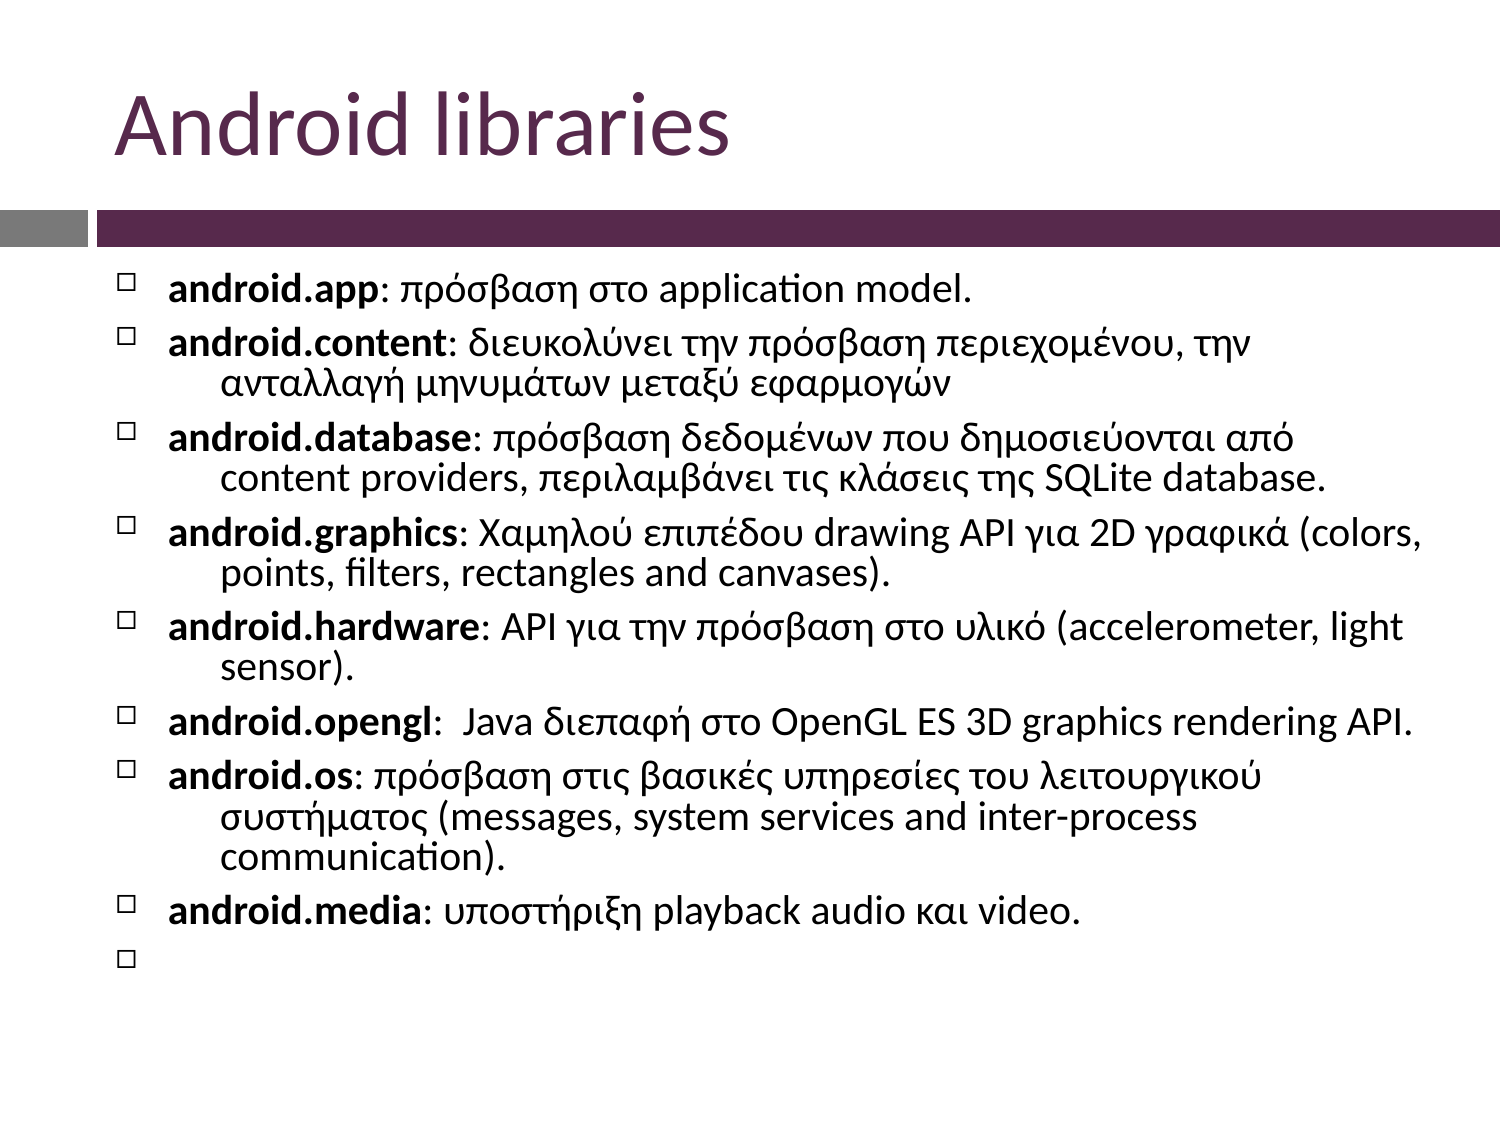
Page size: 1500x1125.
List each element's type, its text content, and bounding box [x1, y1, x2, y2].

list android.app: πρόσβαση στο application model. android.content: διευκολύνει την πρόσβαση περιεχομένου, την ανταλλαγή μηνυμάτων μεταξύ εφαρμογών android.database: πρόσβαση δεδομένων που δημοσιεύονται από content providers, περιλαμβάνει τις κλάσεις της SQLite database. android.graphics: Χαμηλού επιπέδου drawing API για 2D γραφικά (colors, points, filters, rectangles and canvases). android.hardware: API για την πρόσβαση στο υλικό (accelerometer, light sensor). android.opengl: Java διεπαφή στο OpenGL ES 3D graphics rendering API. android.os: πρόσβαση στις βασικές υπηρεσίες του λειτουργικού συστήματος (messages, system services and inter-process communication). android.media: υποστήριξη playback audio και video. [100, 262, 1438, 1000]
title Android libraries [99, 37, 1438, 201]
